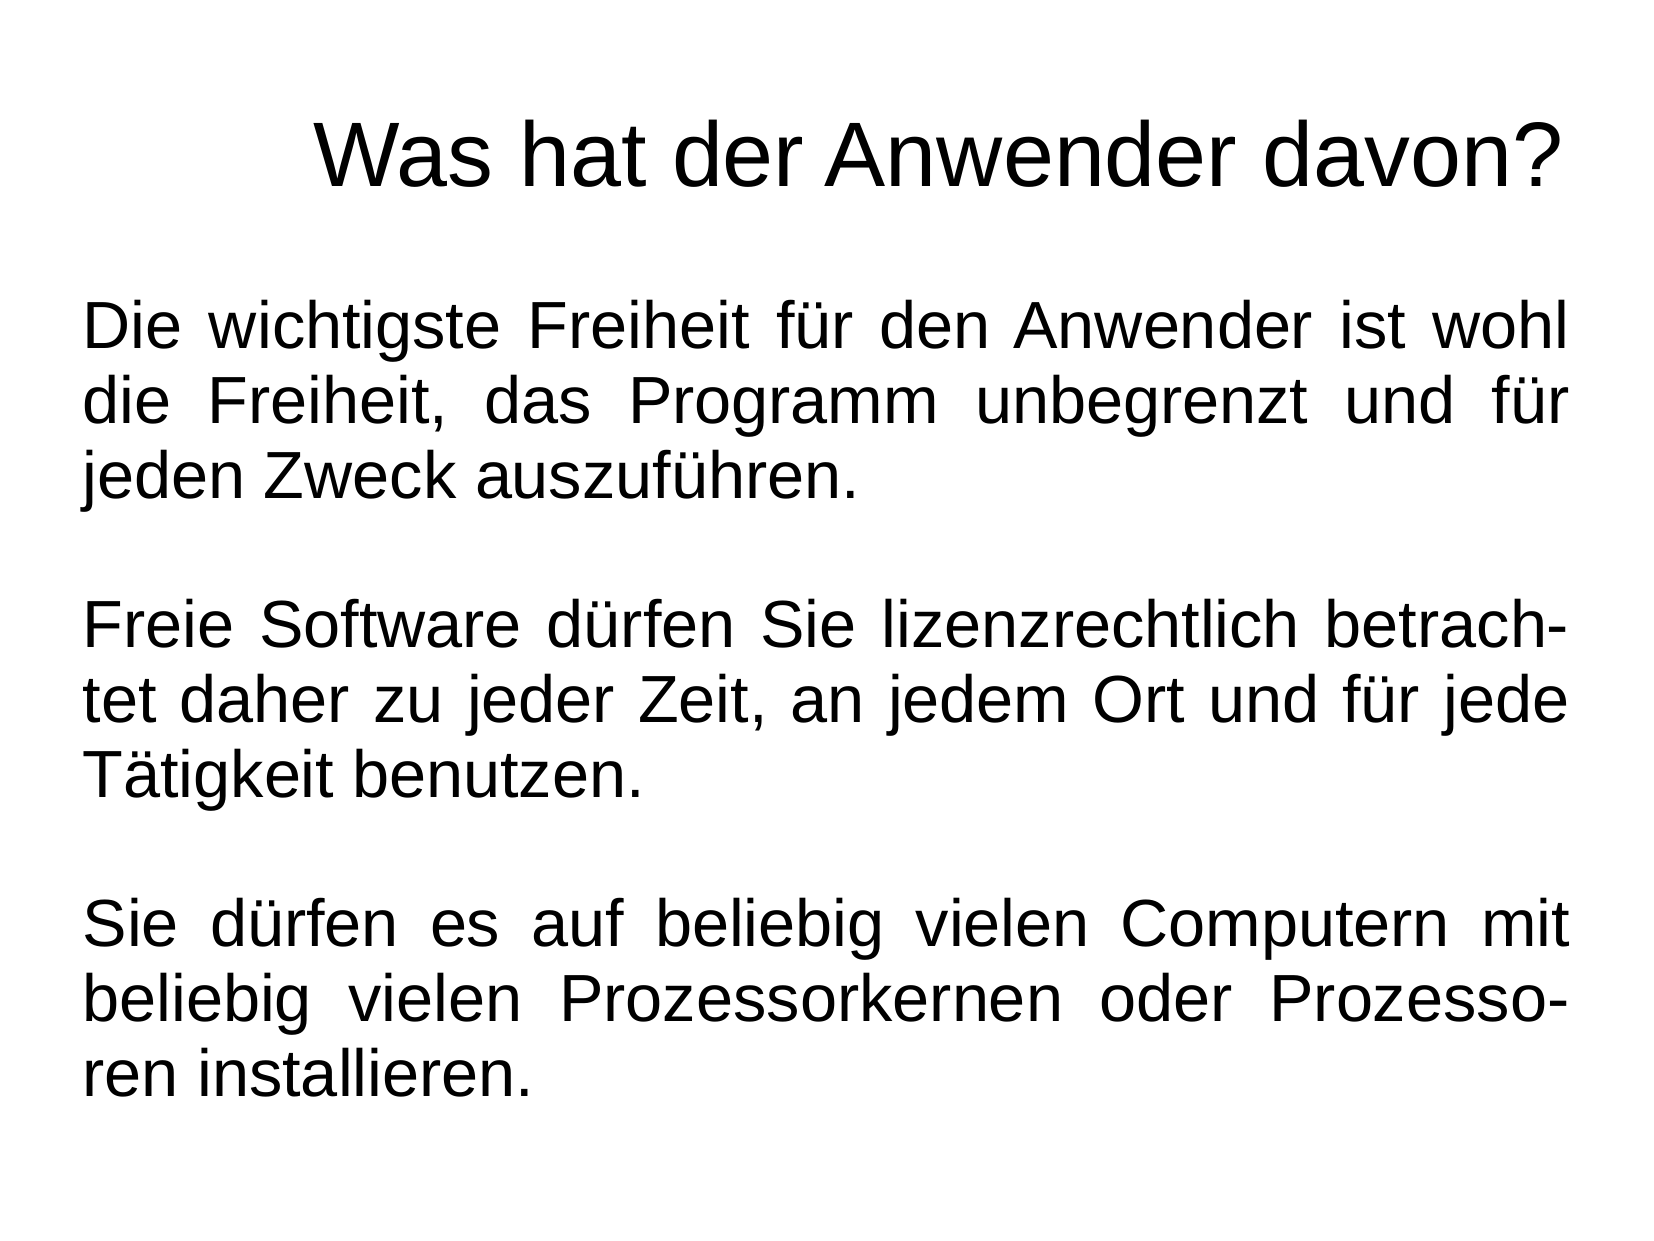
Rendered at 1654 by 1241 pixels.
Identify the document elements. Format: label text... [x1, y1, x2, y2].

title Was hat der Anwender davon? [76, 59, 1565, 252]
subtitle Die wichtigste Freiheit für den Anwender ist wohl die Freiheit, das Programm unbegrenzt und für jeden Zweck auszuführen. Freie Software dürfen Sie lizenzrechtlich betrach-tet daher zu jeder Zeit, an jedem Ort und für jede Tätigkeit benutzen. Sie dürfen es auf beliebig vielen Computern mit beliebig vielen Prozessorkernen oder Prozesso-ren installieren. [82, 288, 1571, 1111]
